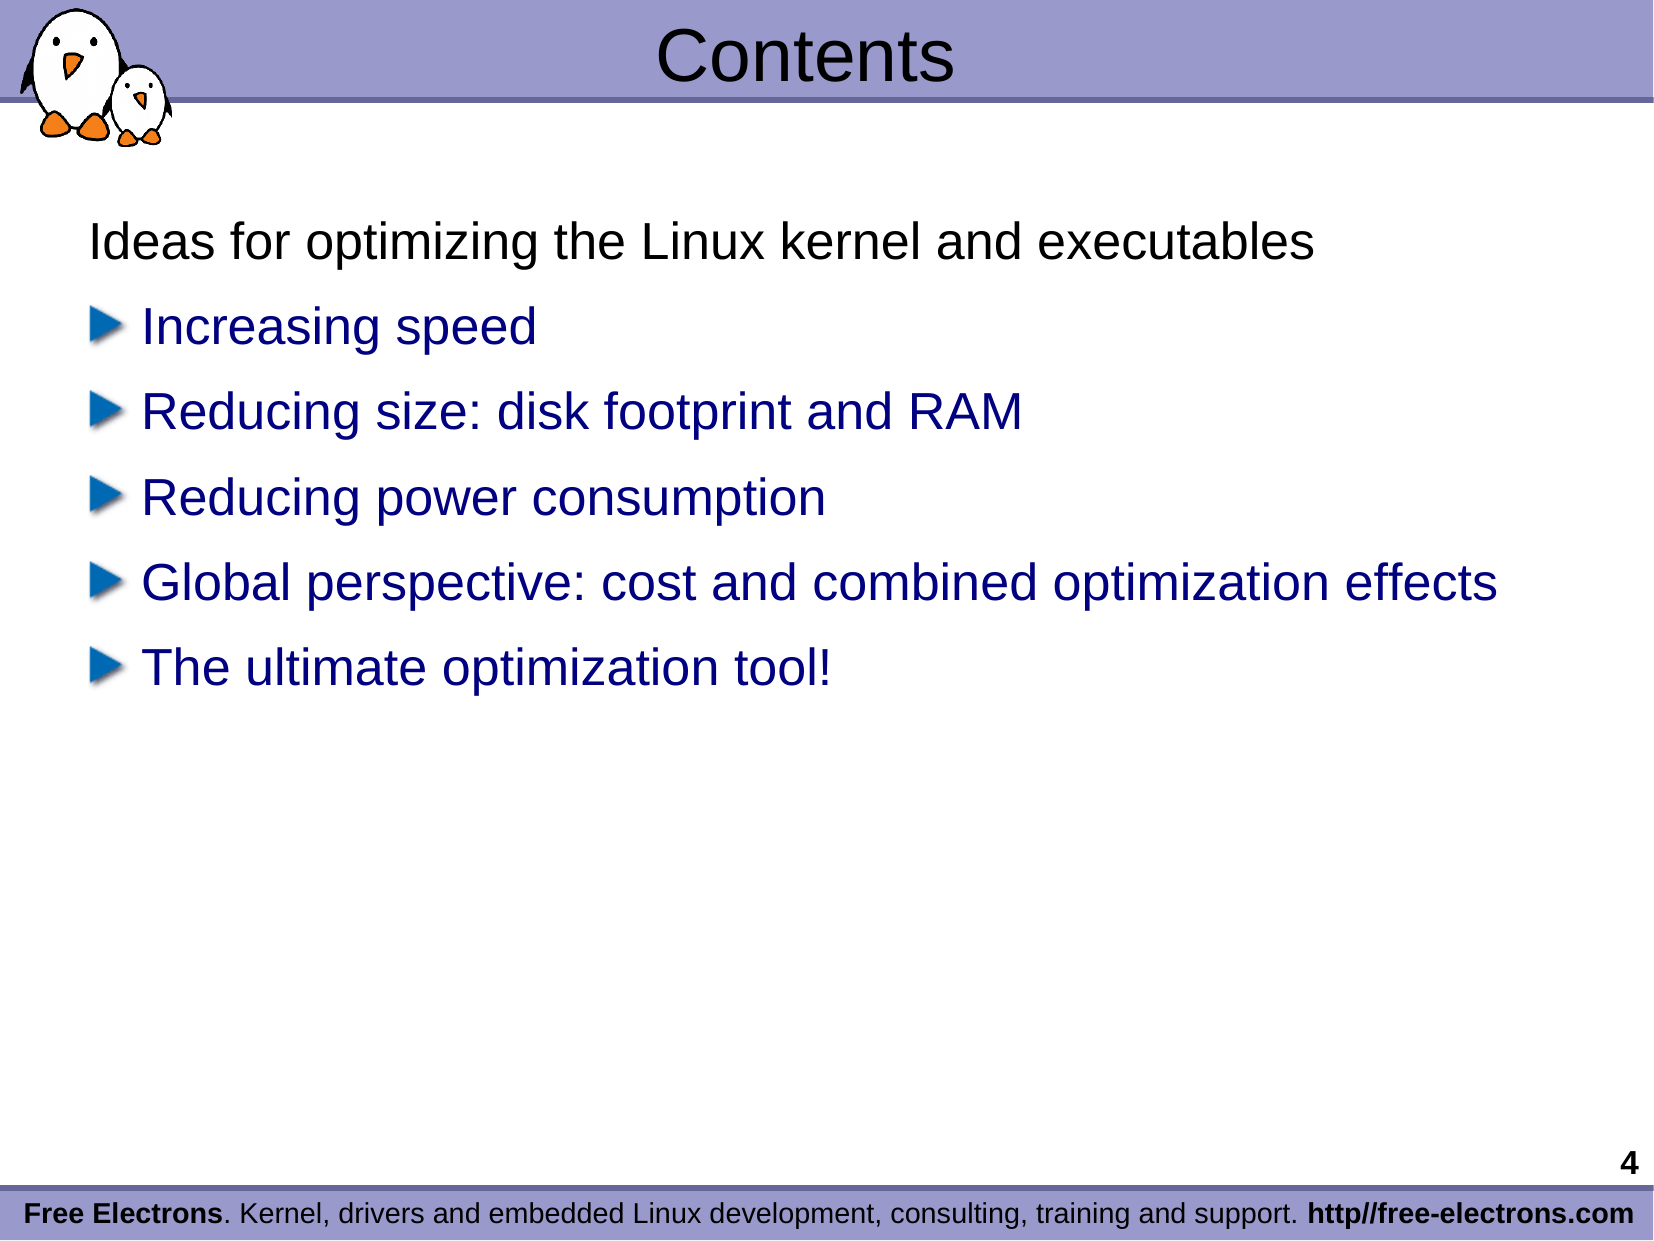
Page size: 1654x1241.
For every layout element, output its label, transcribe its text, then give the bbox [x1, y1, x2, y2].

list Ideas for optimizing the Linux kernel and executables Increasing speed Reducing size: disk footprint and RAM Reducing power consumption Global perspective: cost and combined optimization effects The ultimate optimization tool! [70, 212, 1534, 1062]
picture [20, 8, 172, 147]
title Contents [60, 0, 1551, 111]
